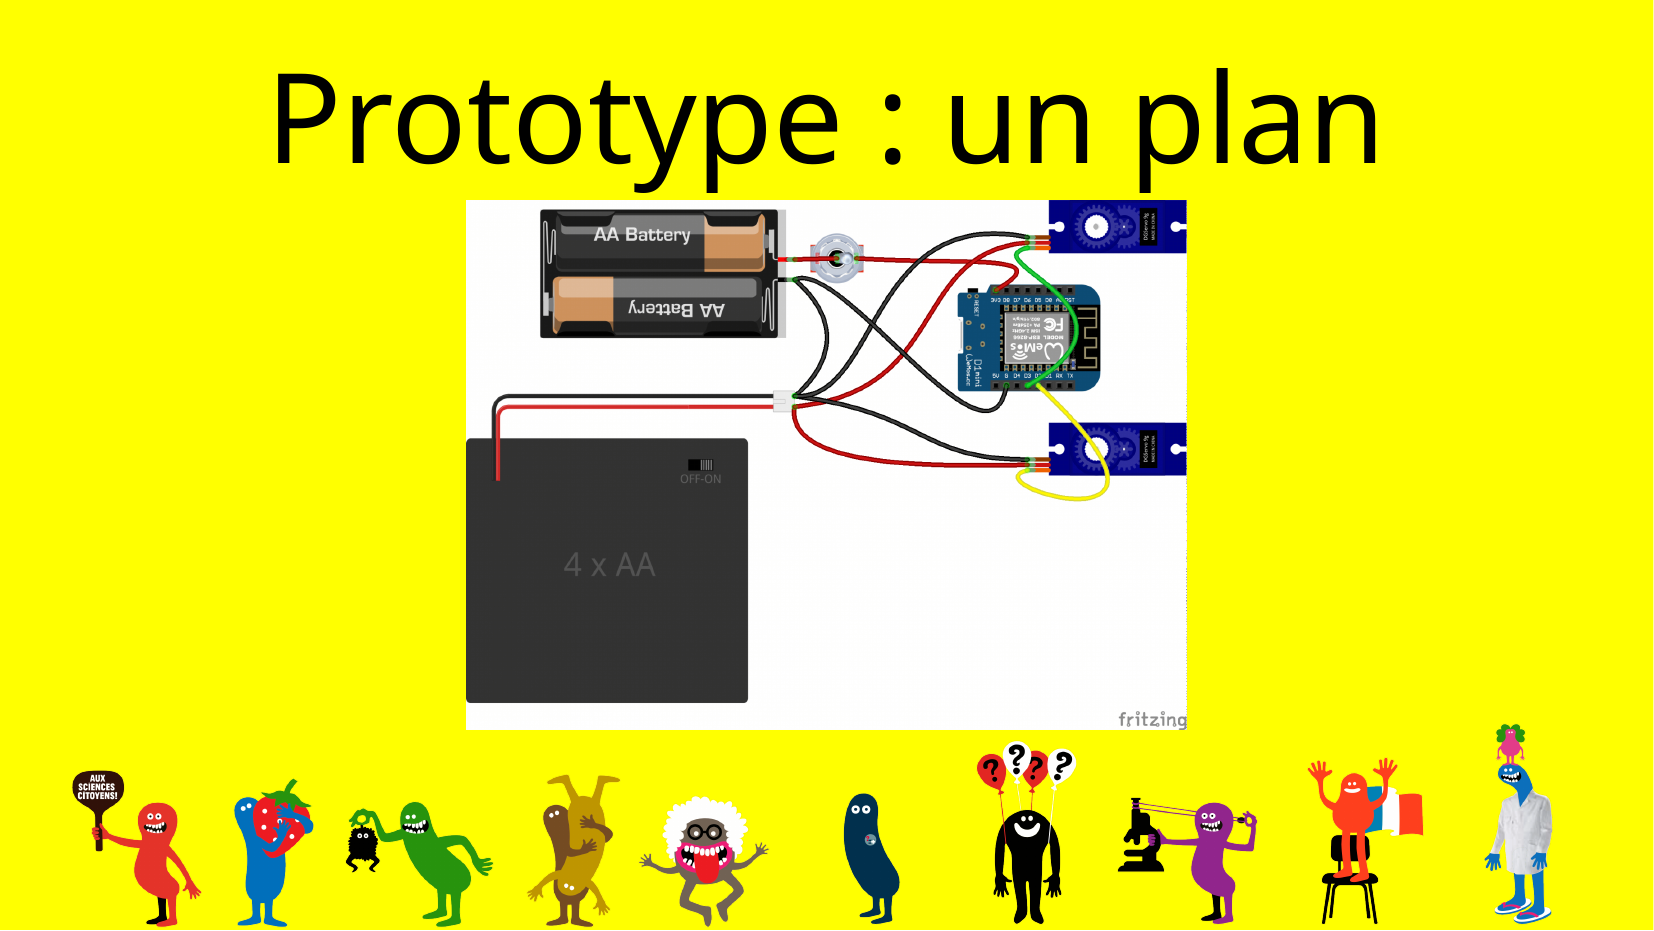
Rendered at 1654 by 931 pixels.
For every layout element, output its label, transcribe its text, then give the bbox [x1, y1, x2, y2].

picture [466, 200, 1589, 931]
picture [64, 765, 778, 931]
title Prototype : un plan [82, 28, 1571, 201]
